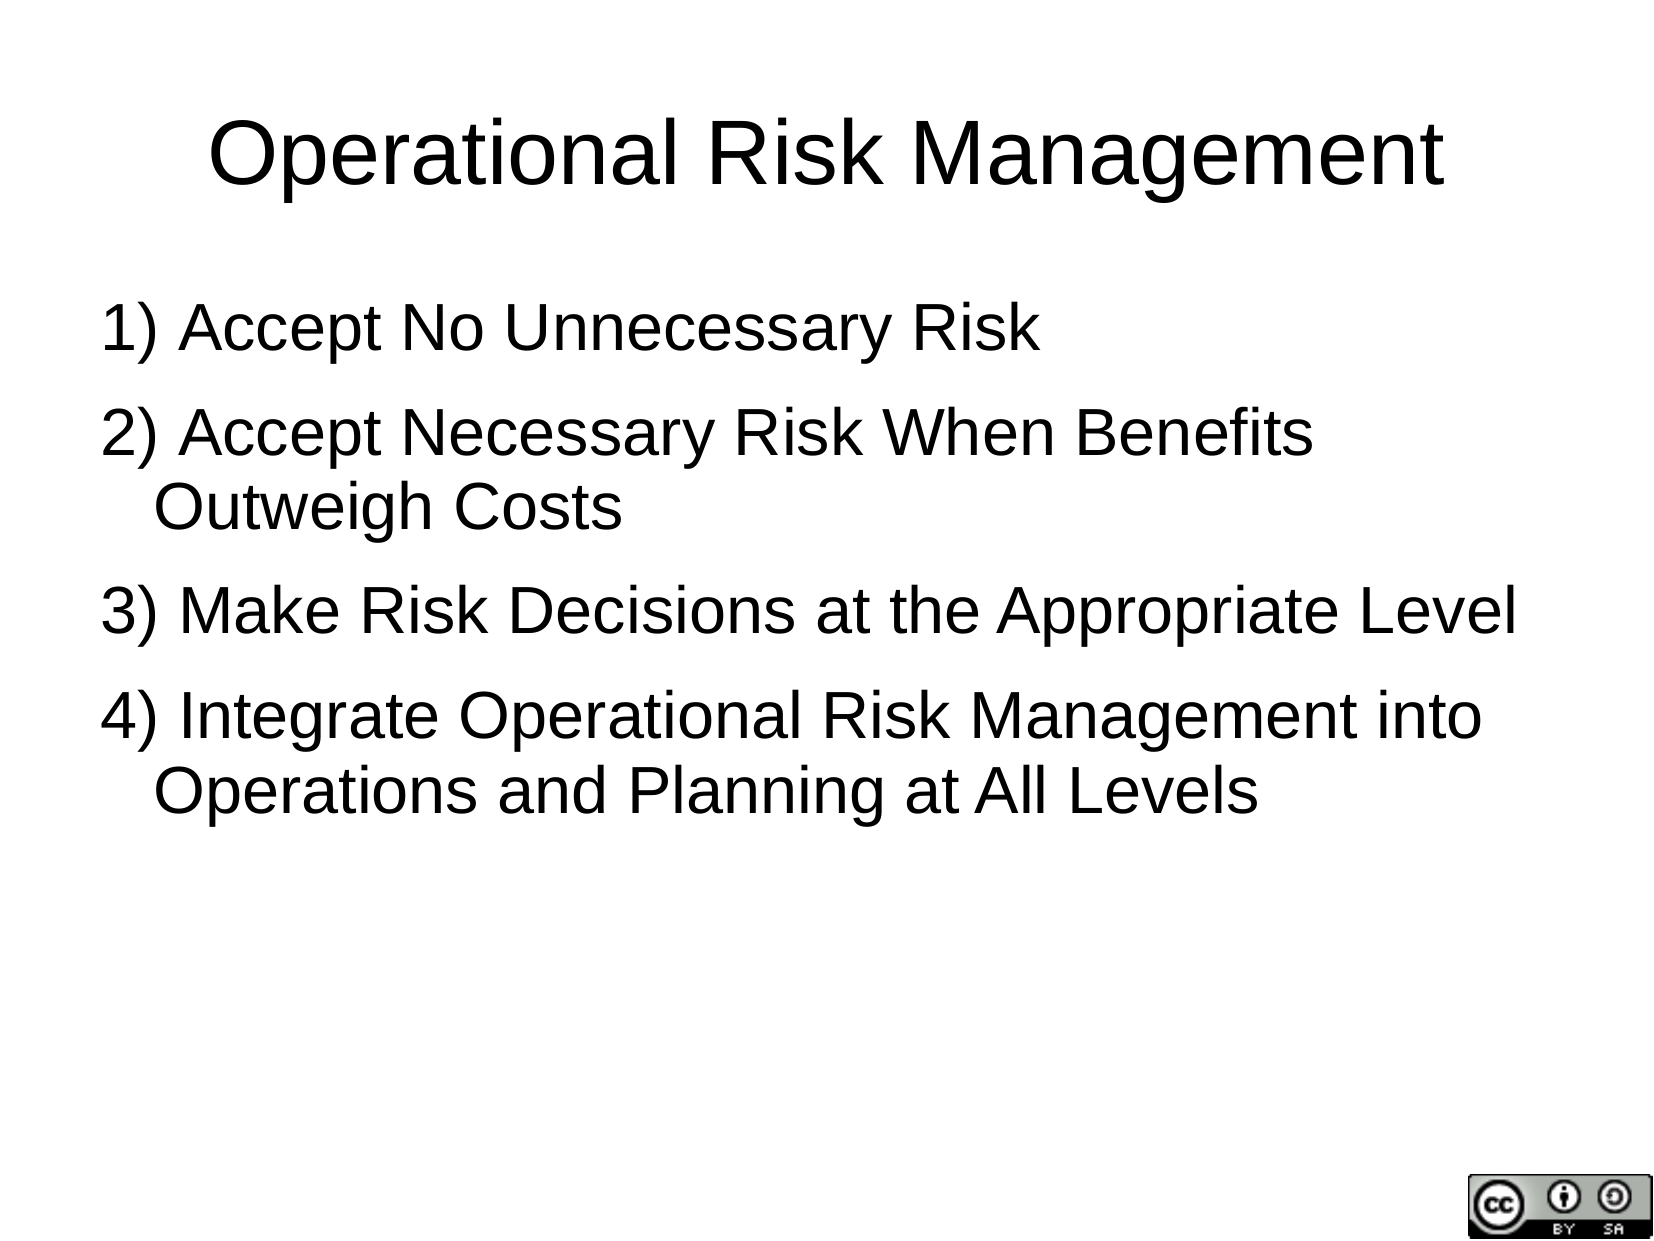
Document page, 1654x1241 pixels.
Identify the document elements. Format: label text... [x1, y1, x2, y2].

title Operational Risk Management [82, 49, 1571, 257]
list Accept No Unnecessary Risk Accept Necessary Risk When Benefits Outweigh Costs Make Risk Decisions at the Appropriate Level Integrate Operational Risk Management into Operations and Planning at All Levels [82, 290, 1571, 1010]
picture [1468, 1174, 1653, 1239]
